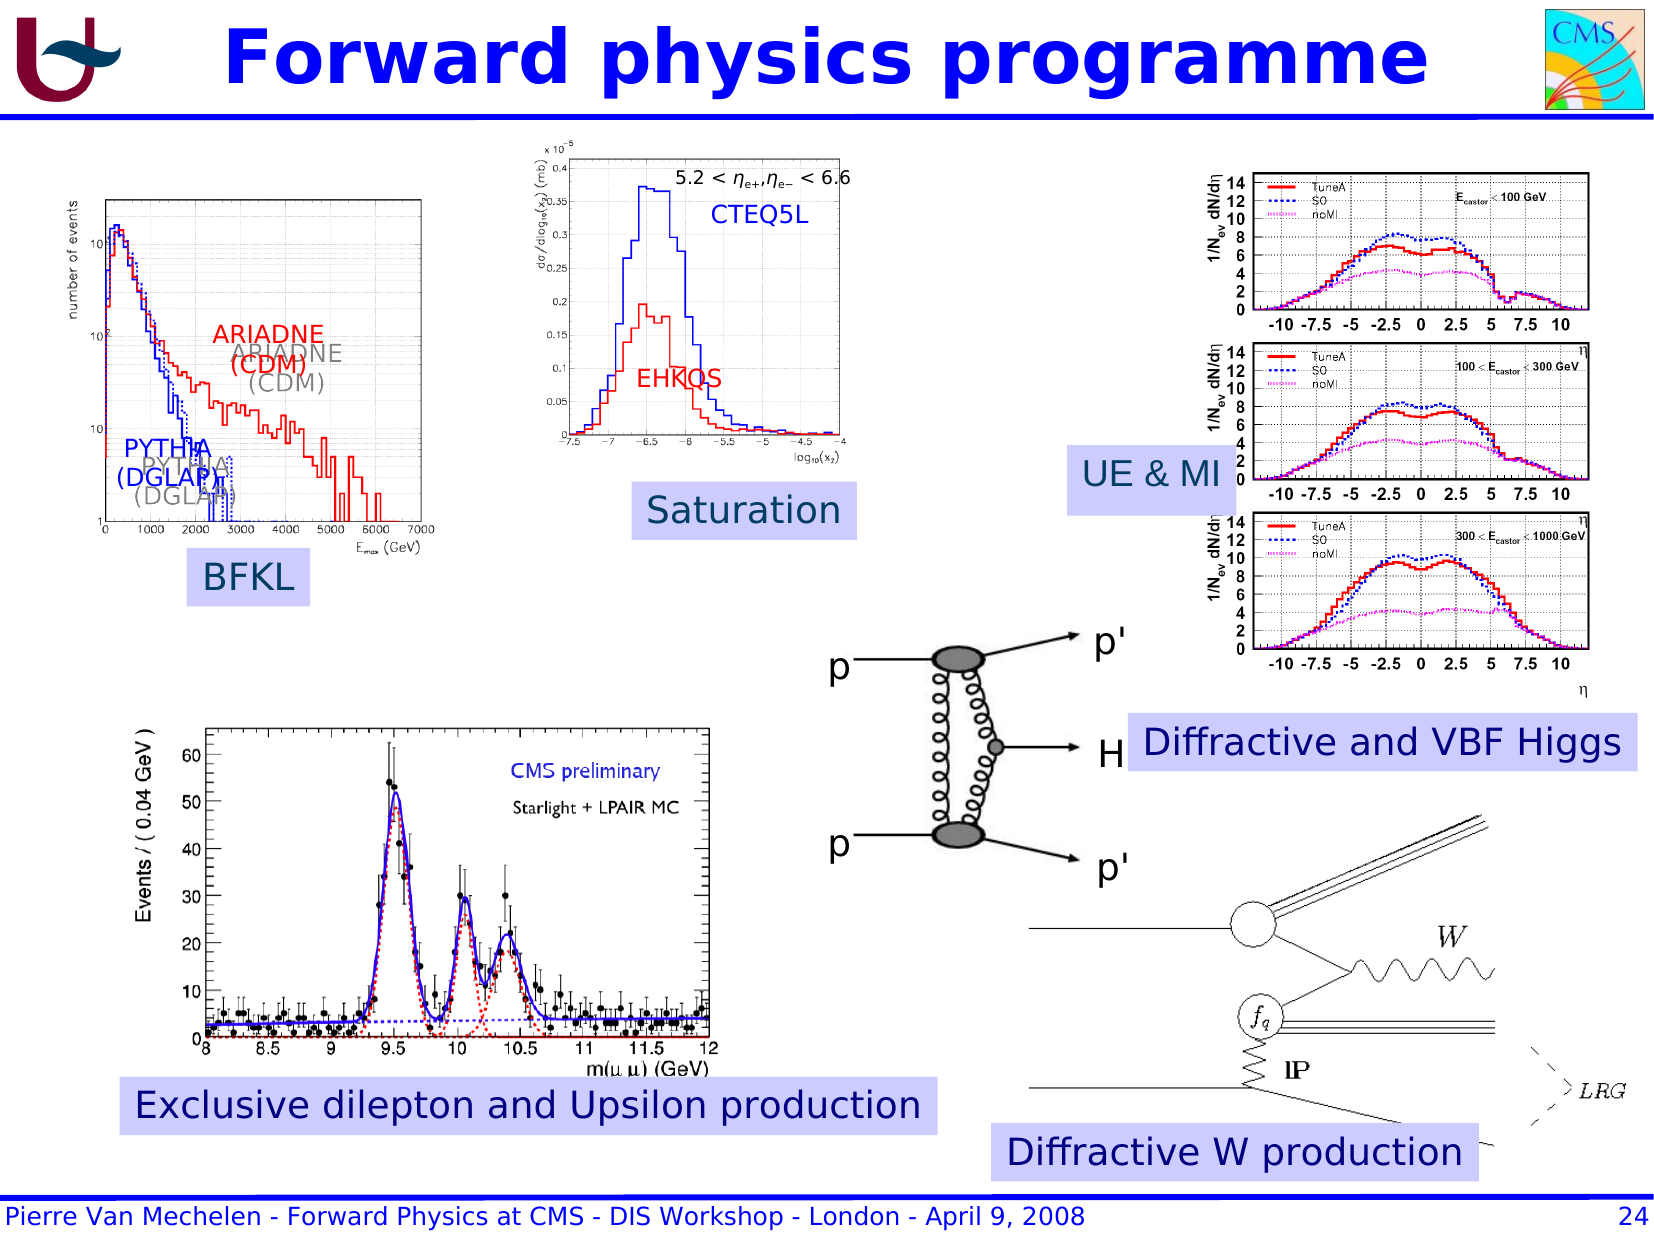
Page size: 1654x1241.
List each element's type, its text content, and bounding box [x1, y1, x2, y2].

text_box p' [1081, 838, 1145, 897]
text_box ARIADNE (CDM) [197, 313, 379, 387]
text_box UE & MI [1067, 445, 1237, 516]
text_box 5.2 < ηe+,ηe− < 6.6 [660, 159, 865, 199]
text_box Diffractive and VBF Higgs [1127, 712, 1628, 772]
text_box p' [1078, 611, 1142, 671]
text_box CTEQ5L [695, 199, 825, 238]
text_box p [812, 637, 866, 696]
text_box Diffractive W production [991, 1123, 1470, 1182]
picture [825, 603, 1637, 1153]
text_box Exclusive dilepton and Upsilon production [119, 1076, 921, 1136]
text_box H [1082, 725, 1140, 784]
text_box Saturation [631, 481, 853, 540]
text_box BFKL [186, 547, 311, 607]
picture [519, 123, 875, 479]
text_box PYTHIA (DGLAP) [101, 426, 235, 500]
picture [1545, 9, 1645, 110]
picture [47, 158, 462, 573]
picture [1205, 167, 1592, 700]
picture [129, 714, 721, 1076]
text_box p [812, 813, 866, 873]
picture [9, 10, 128, 109]
text_box EHKQS [621, 357, 738, 402]
title Forward physics programme [147, 8, 1506, 107]
